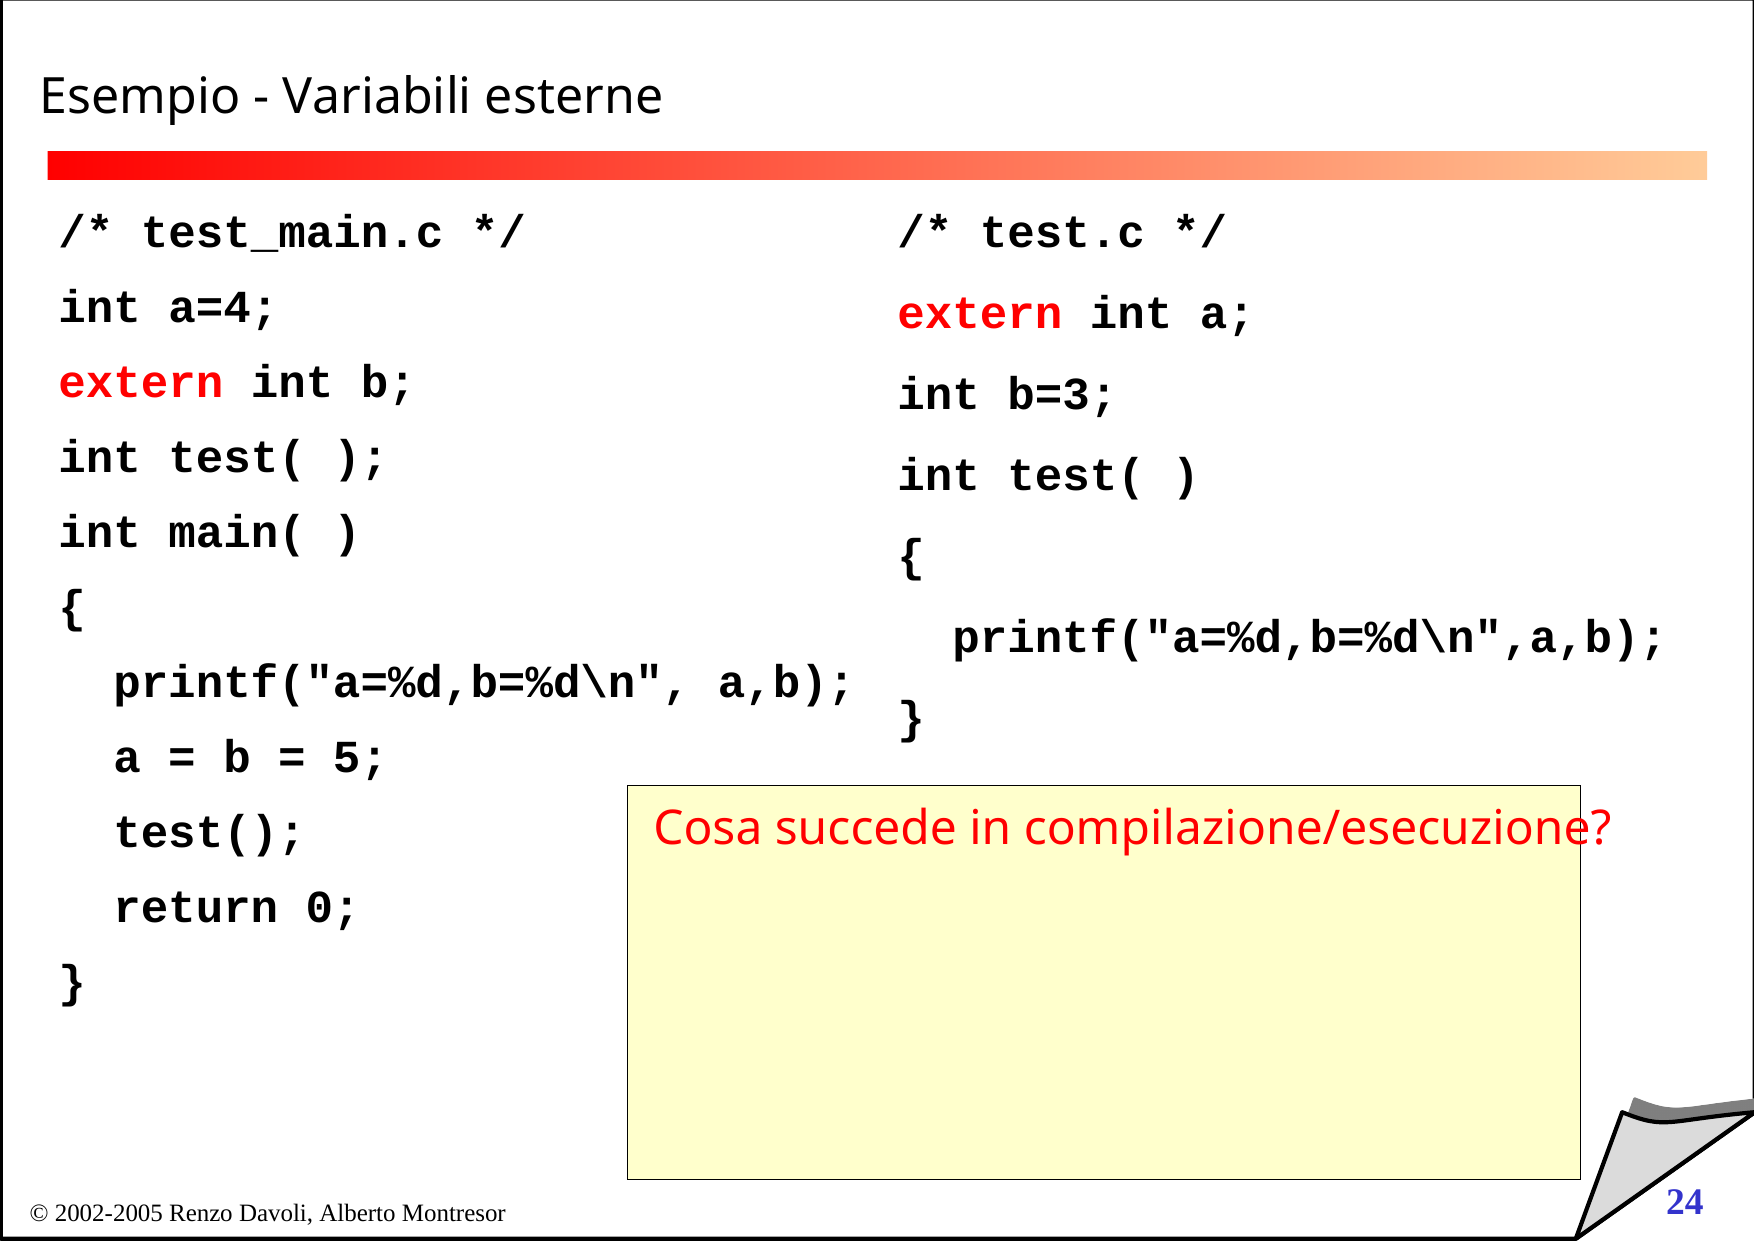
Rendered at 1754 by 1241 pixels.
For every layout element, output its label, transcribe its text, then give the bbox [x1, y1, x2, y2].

list /* test.c */ extern int a; int b=3; int test( ) { printf("a=%d,b=%d\n",a,b); } [897, 206, 1696, 828]
text_box main [750, 151, 754, 179]
text_box [627, 785, 1581, 1180]
title Esempio - Variabili esterne [40, 49, 1714, 144]
text_box Cosa succede in compilazione/esecuzione? [653, 789, 1587, 858]
list /* test_main.c */ int a=4; extern int b; int test( ); int main( ) { printf("a=%d,b=%d\n", a,b); a = b = 5; test(); return 0; } [58, 206, 858, 1067]
